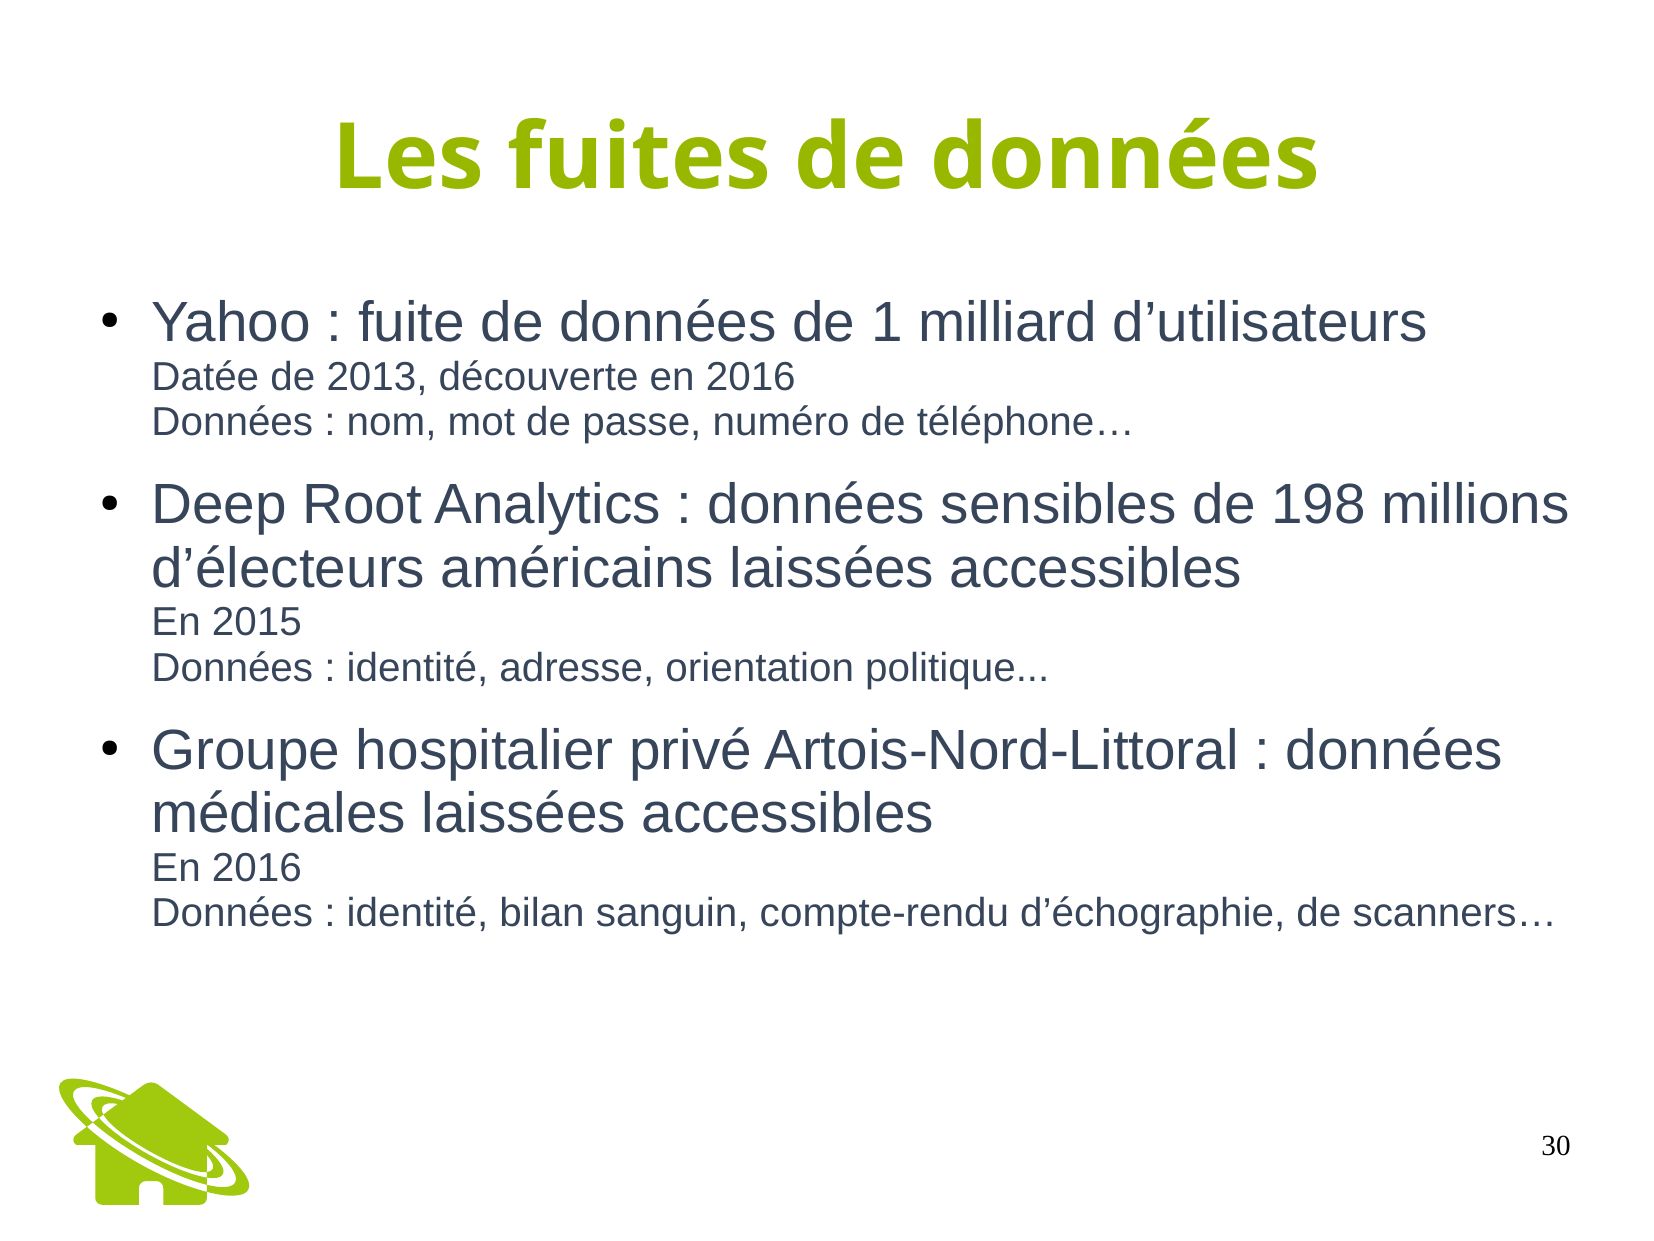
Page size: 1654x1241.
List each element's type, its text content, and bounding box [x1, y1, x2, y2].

list Yahoo : fuite de données de 1 milliard d’utilisateurs Datée de 2013, découverte en 2016 Données : nom, mot de passe, numéro de téléphone… Deep Root Analytics : données sensibles de 198 millions d’électeurs américains laissées accessibles En 2015 Données : identité, adresse, orientation politique... Groupe hospitalier privé Artois-Nord-Littoral : données médicales laissées accessibles En 2016 Données : identité, bilan sanguin, compte-rendu d’échographie, de scanners… [82, 290, 1571, 1010]
title Les fuites de données [82, 49, 1571, 257]
